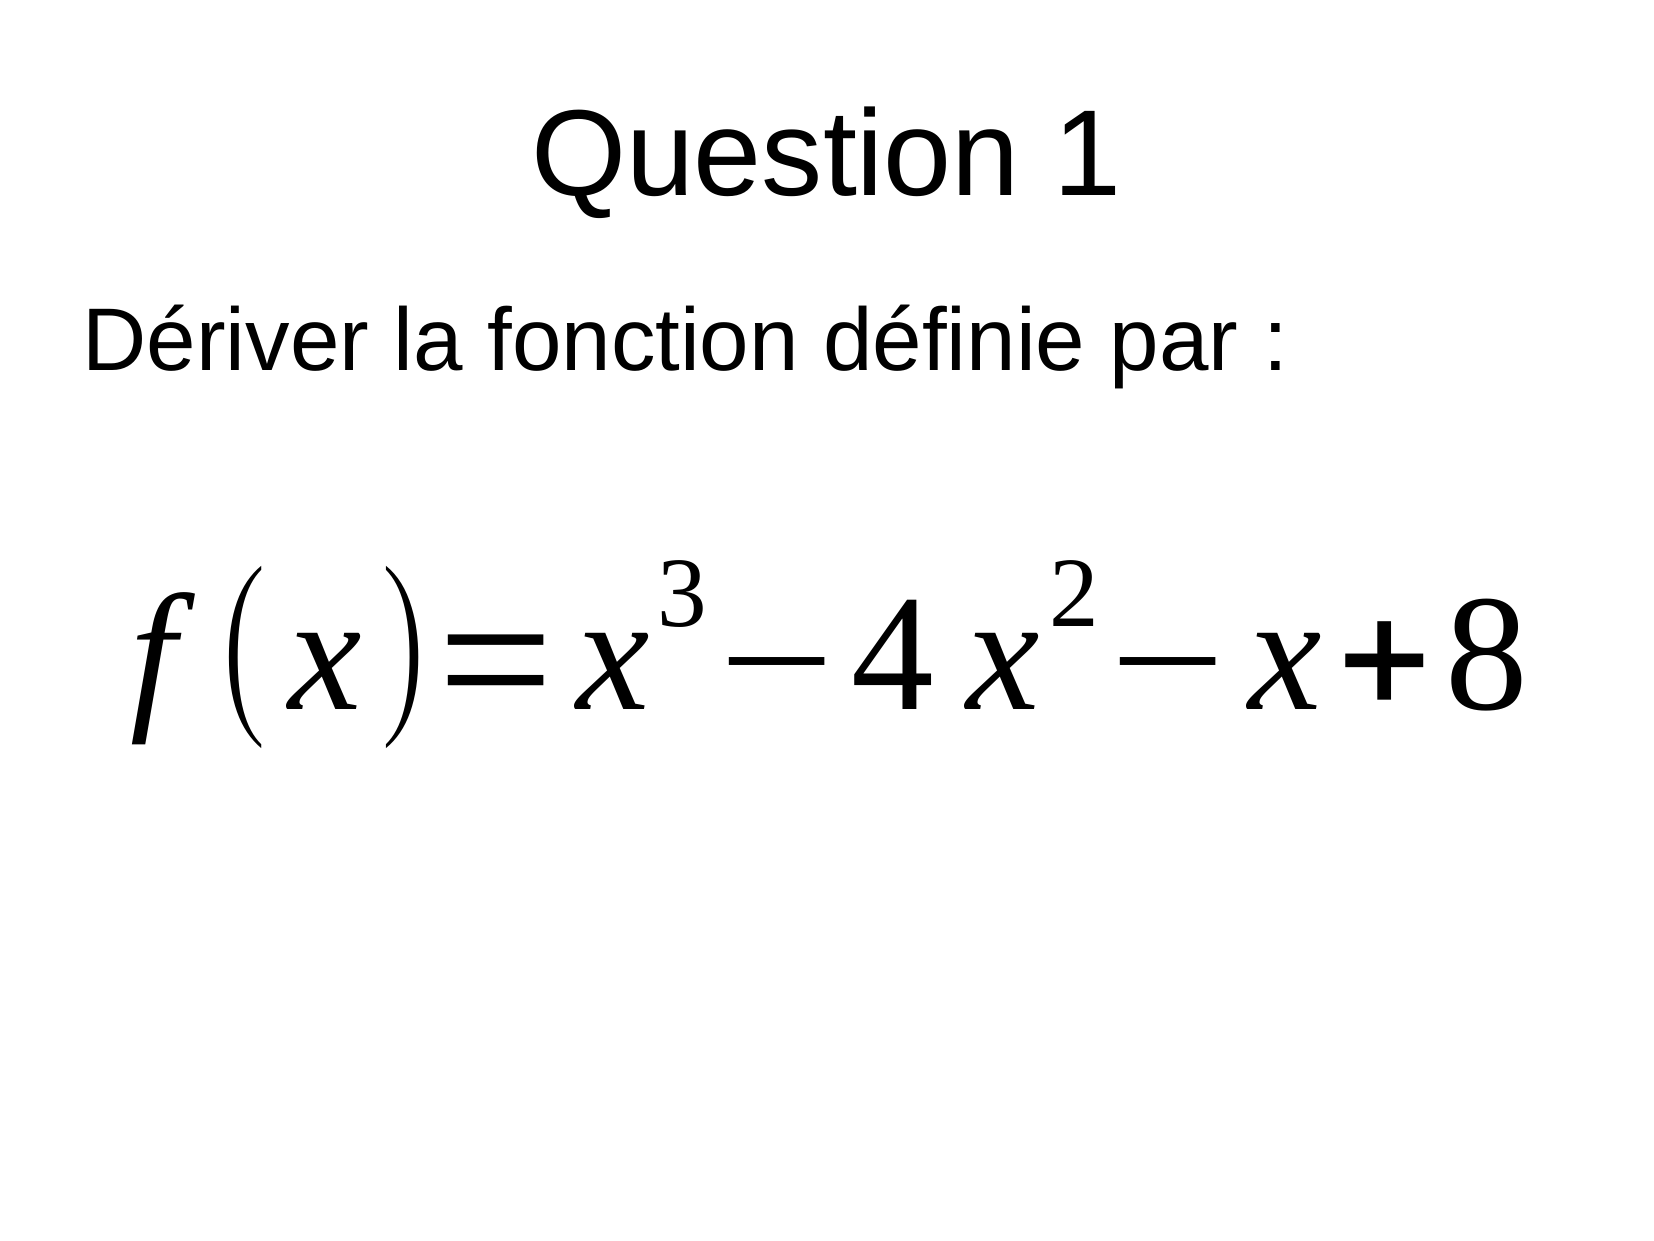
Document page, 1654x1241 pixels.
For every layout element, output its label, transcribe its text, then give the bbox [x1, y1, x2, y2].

title Question 1 [82, 49, 1571, 257]
chart [117, 537, 1536, 758]
list Dériver la fonction définie par : [82, 290, 1571, 1010]
